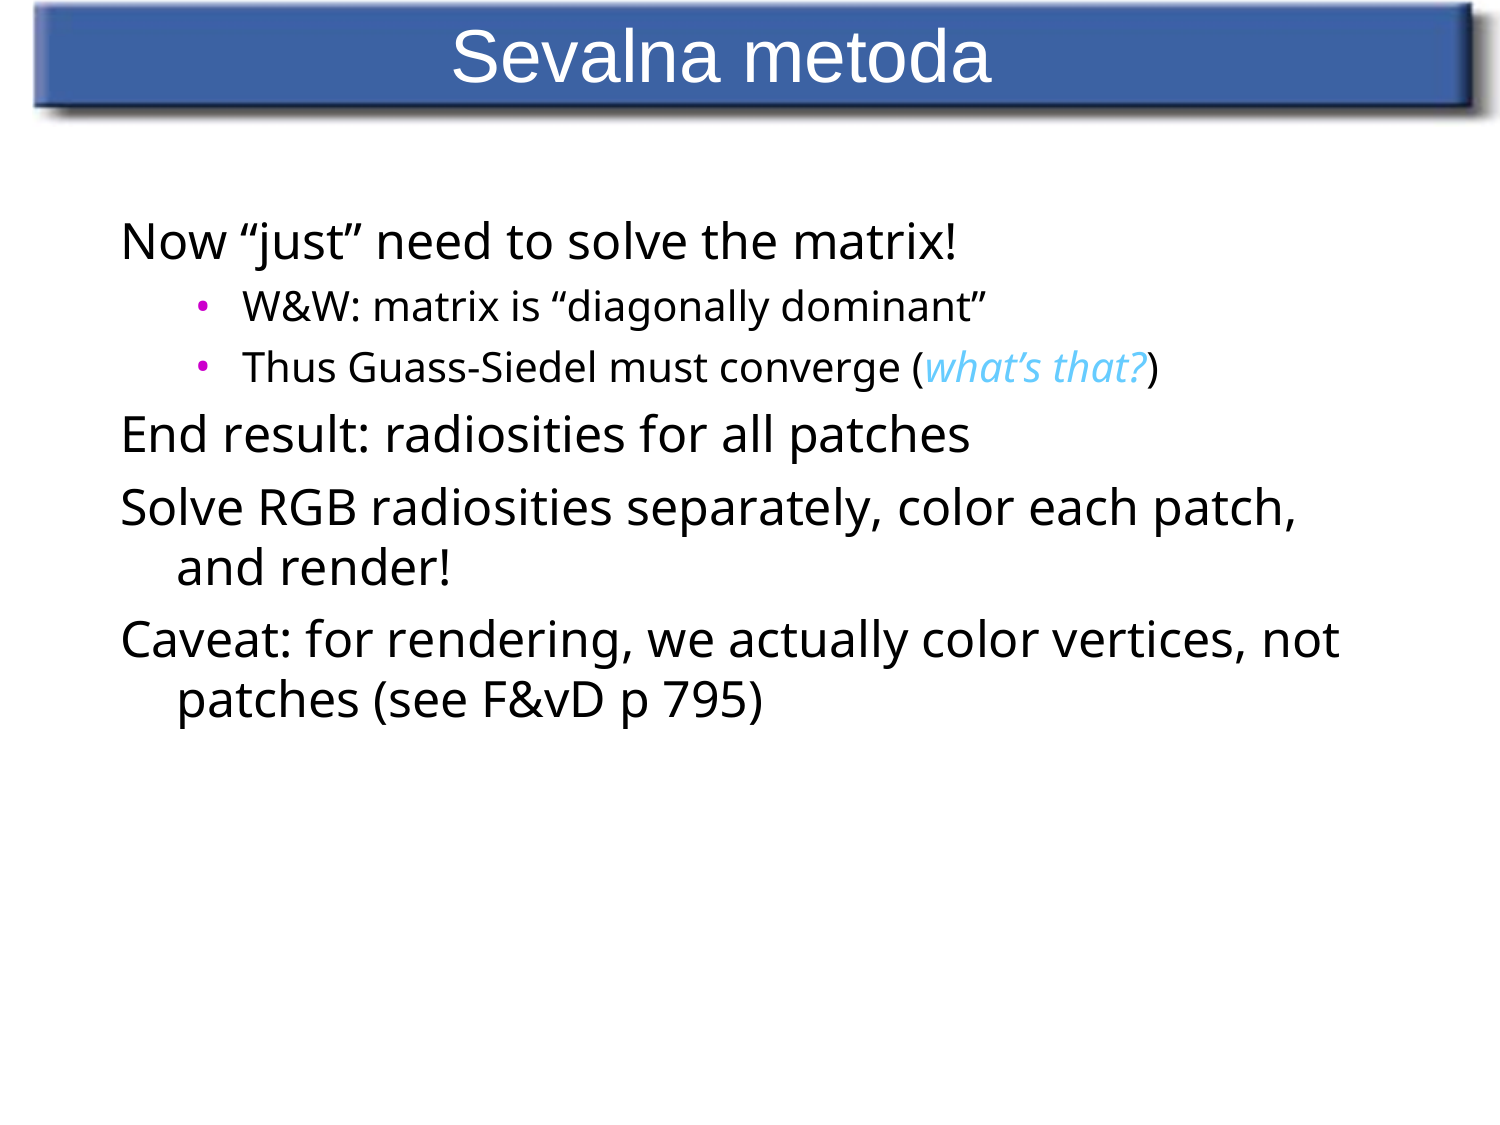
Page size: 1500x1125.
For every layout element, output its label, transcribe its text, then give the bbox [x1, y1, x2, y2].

title Sevalna metoda [83, 0, 1359, 106]
picture [32, 0, 1500, 127]
list Now “just” need to solve the matrix! W&W: matrix is “diagonally dominant” Thus Guass-Siedel must converge (what’s that?) End result: radiosities for all patches Solve RGB radiosities separately, color each patch, and render! Caveat: for rendering, we actually color vertices, not patches (see F&vD p 795) [105, 201, 1381, 890]
